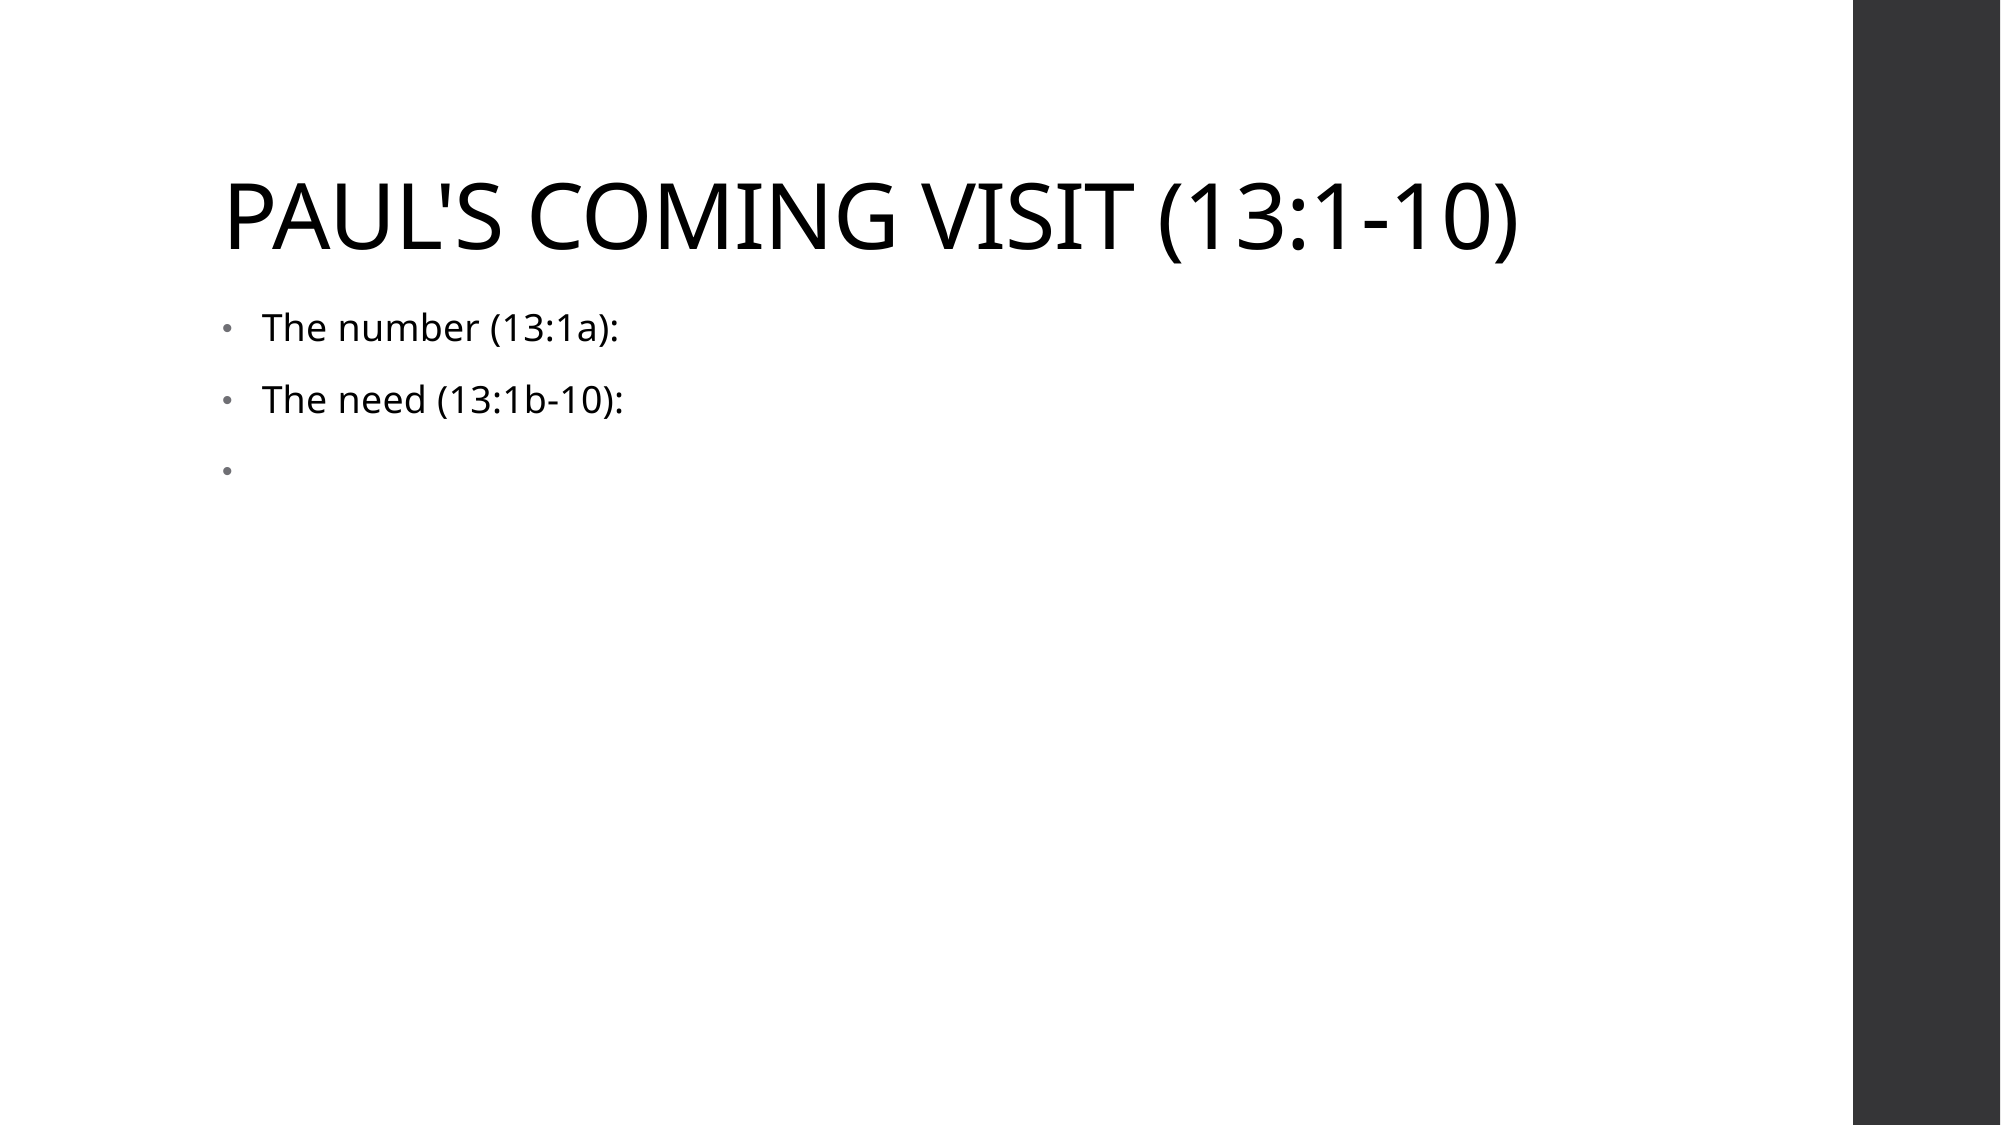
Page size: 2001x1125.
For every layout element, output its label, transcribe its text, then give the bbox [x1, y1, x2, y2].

title PAUL'S COMING VISIT (13:1-10) [206, 60, 1797, 278]
list The number (13:1a): The need (13:1b-10): [206, 299, 1617, 1014]
